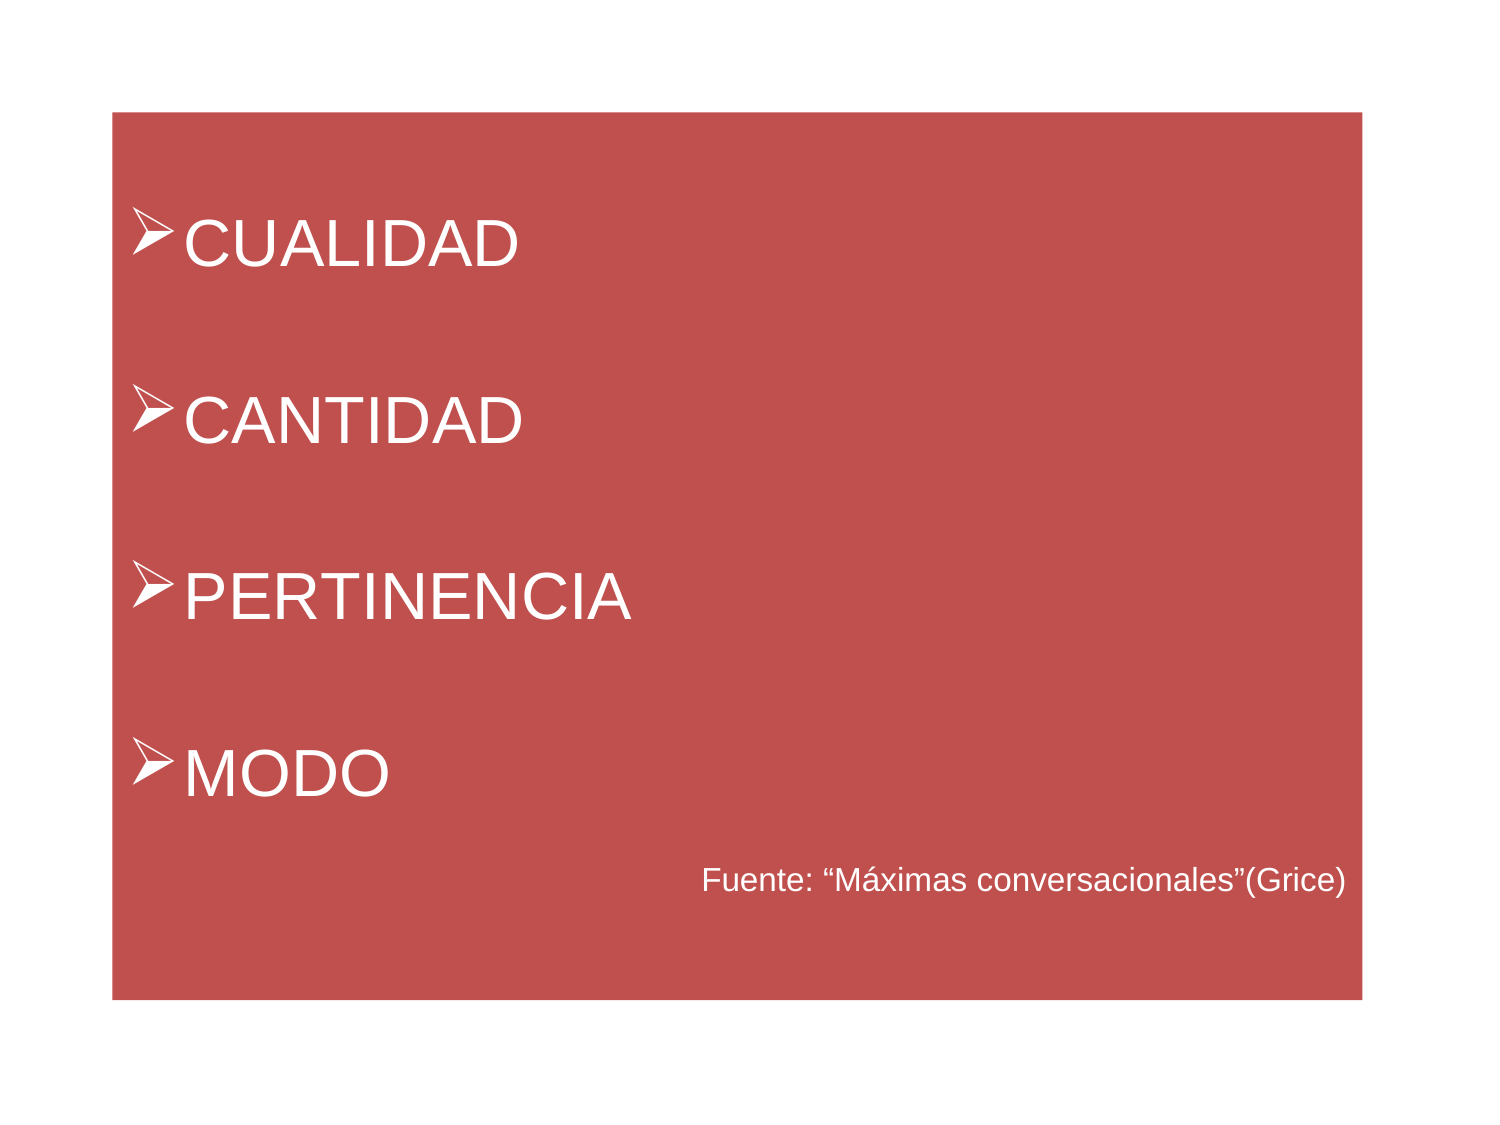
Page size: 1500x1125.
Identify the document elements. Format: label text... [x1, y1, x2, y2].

list CUALIDAD CANTIDAD PERTINENCIA MODO Fuente: “Máximas conversacionales”(Grice) [112, 112, 1363, 1001]
